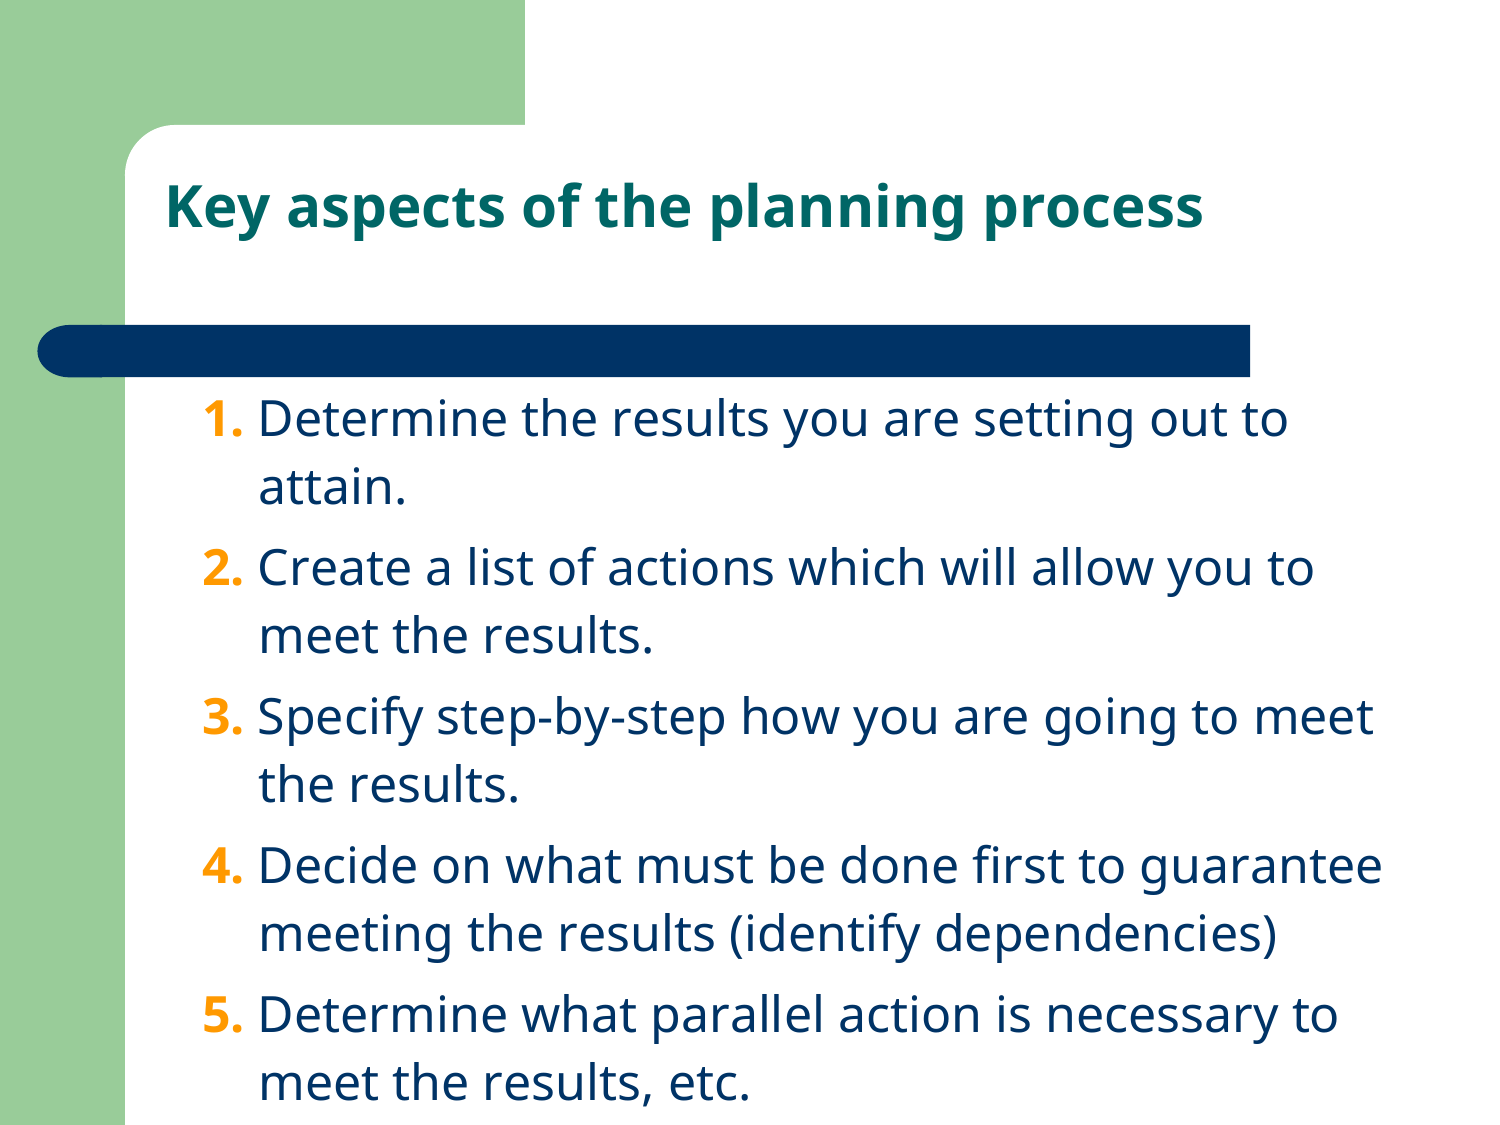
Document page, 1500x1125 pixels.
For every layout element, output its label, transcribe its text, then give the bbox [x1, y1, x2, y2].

title Key aspects of the planning process [149, 171, 1463, 250]
list 1. Determine the results you are setting out to attain. 2. Create a list of actions which will allow you to meet the results. 3. Specify step-by-step how you are going to meet the results. 4. Decide on what must be done first to guarantee meeting the results (identify dependencies) 5. Determine what parallel action is necessary to meet the results, etc. Generally, throughout the day, you verify if you are on track to meet the results! [187, 375, 1463, 1125]
